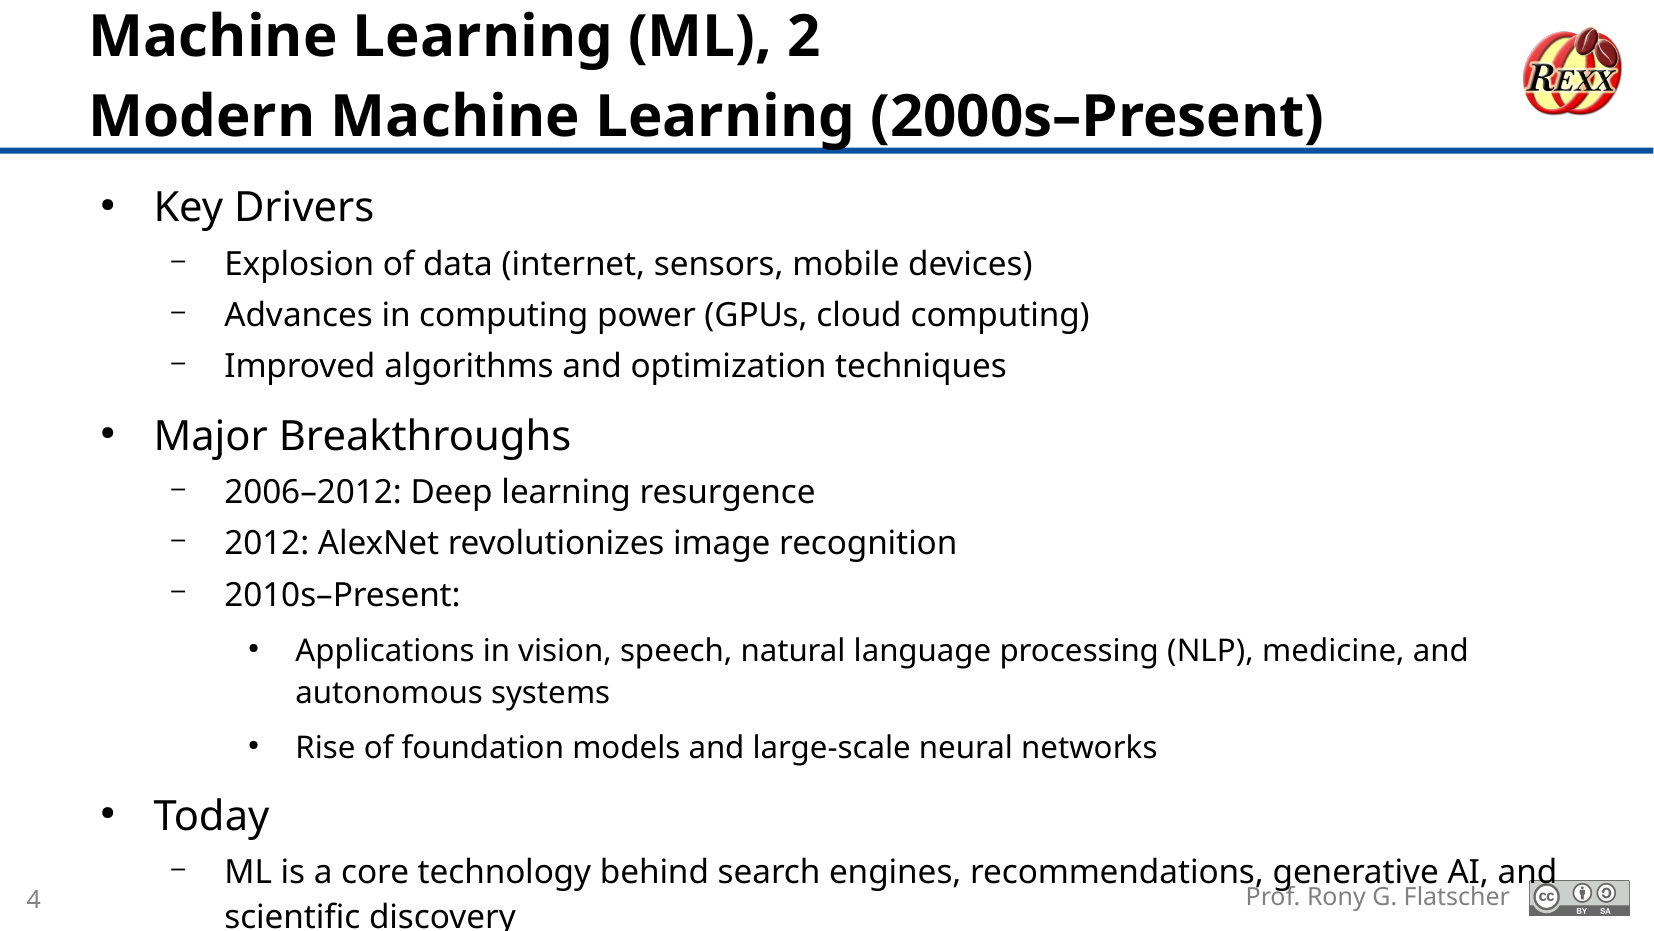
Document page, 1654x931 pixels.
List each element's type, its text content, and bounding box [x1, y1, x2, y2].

title Machine Learning (ML), 2 Modern Machine Learning (2000s–Present) [29, 0, 1654, 150]
list Key Drivers Explosion of data (internet, sensors, mobile devices) Advances in computing power (GPUs, cloud computing) Improved algorithms and optimization techniques Major Breakthroughs 2006–2012: Deep learning resurgence 2012: AlexNet revolutionizes image recognition 2010s–Present: Applications in vision, speech, natural language processing (NLP), medicine, and autonomous systems Rise of foundation models and large-scale neural networks Today ML is a core technology behind search engines, recommendations, generative AI, and scientific discovery [82, 177, 1631, 857]
